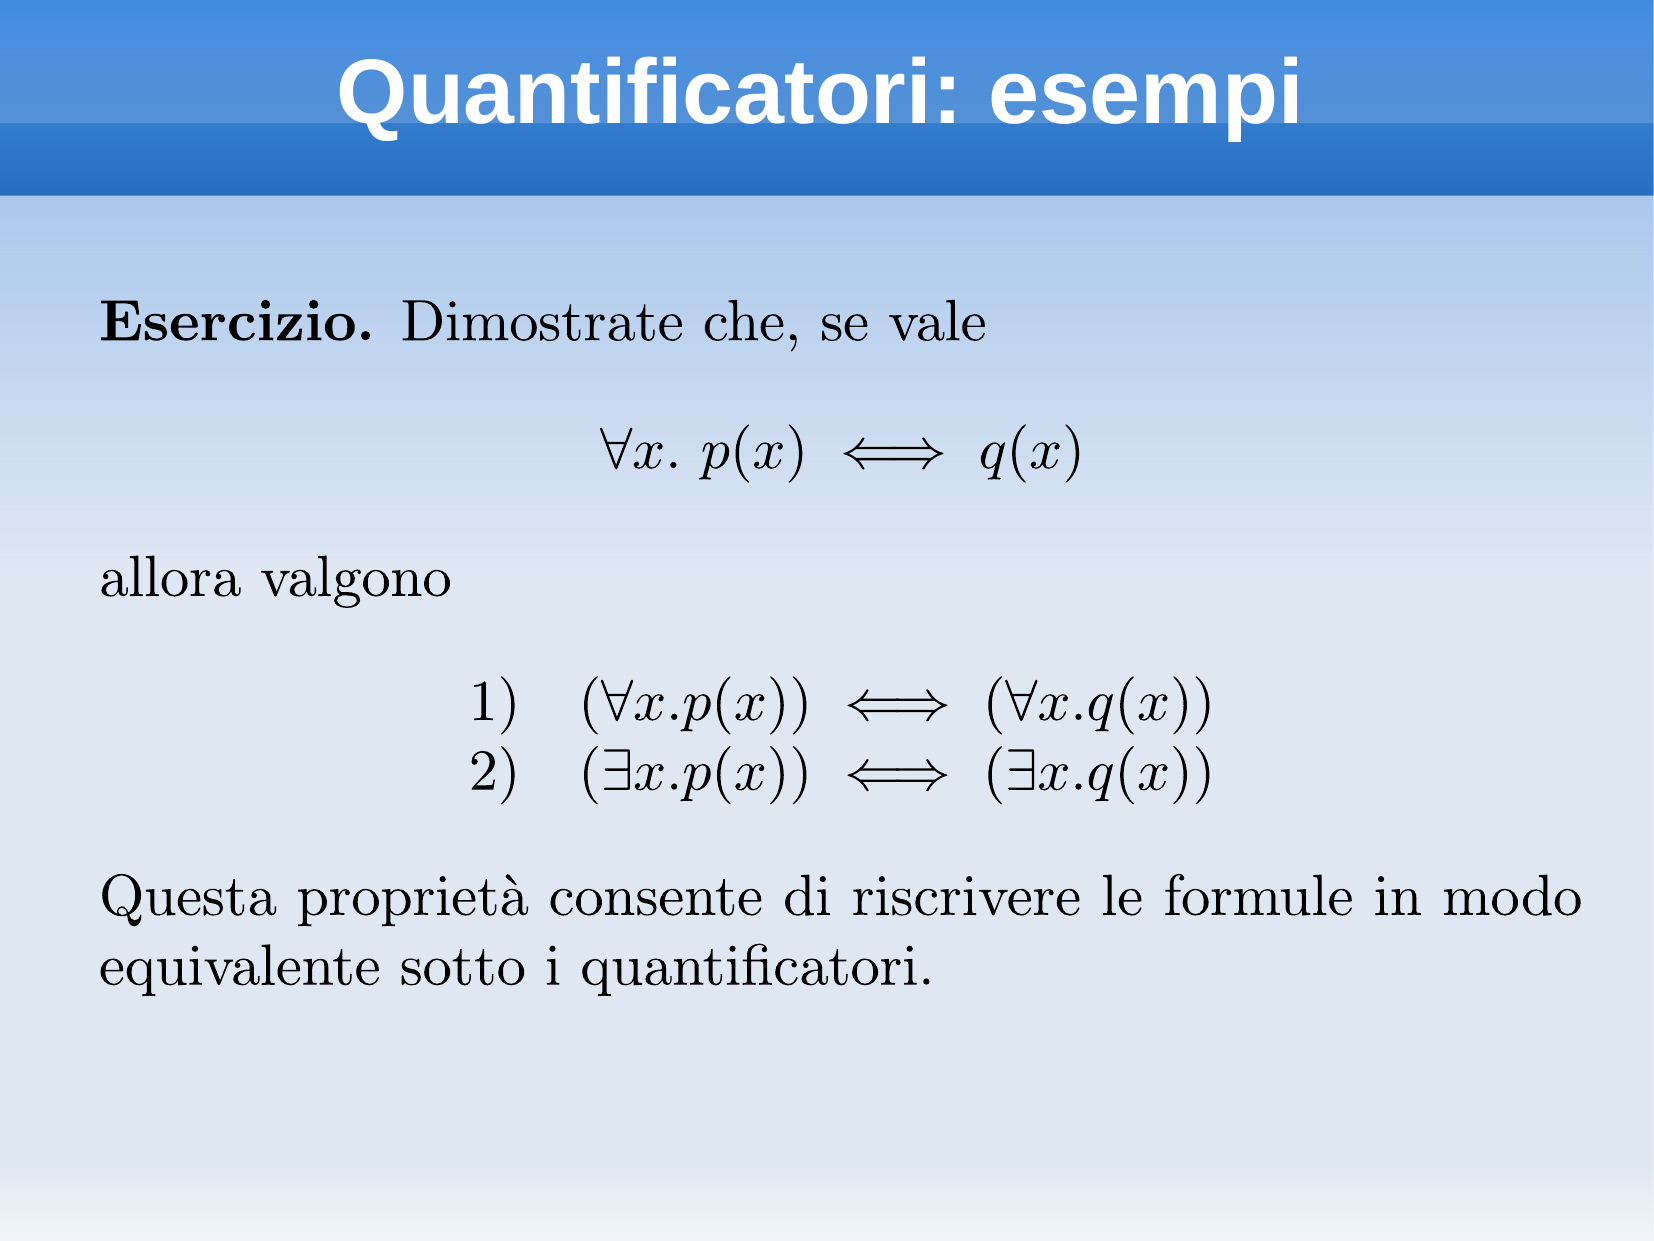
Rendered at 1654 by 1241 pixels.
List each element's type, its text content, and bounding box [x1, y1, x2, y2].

picture [0, 0, 1654, 1241]
title Quantificatori: esempi [76, 0, 1565, 196]
text_box [98, 299, 1583, 997]
